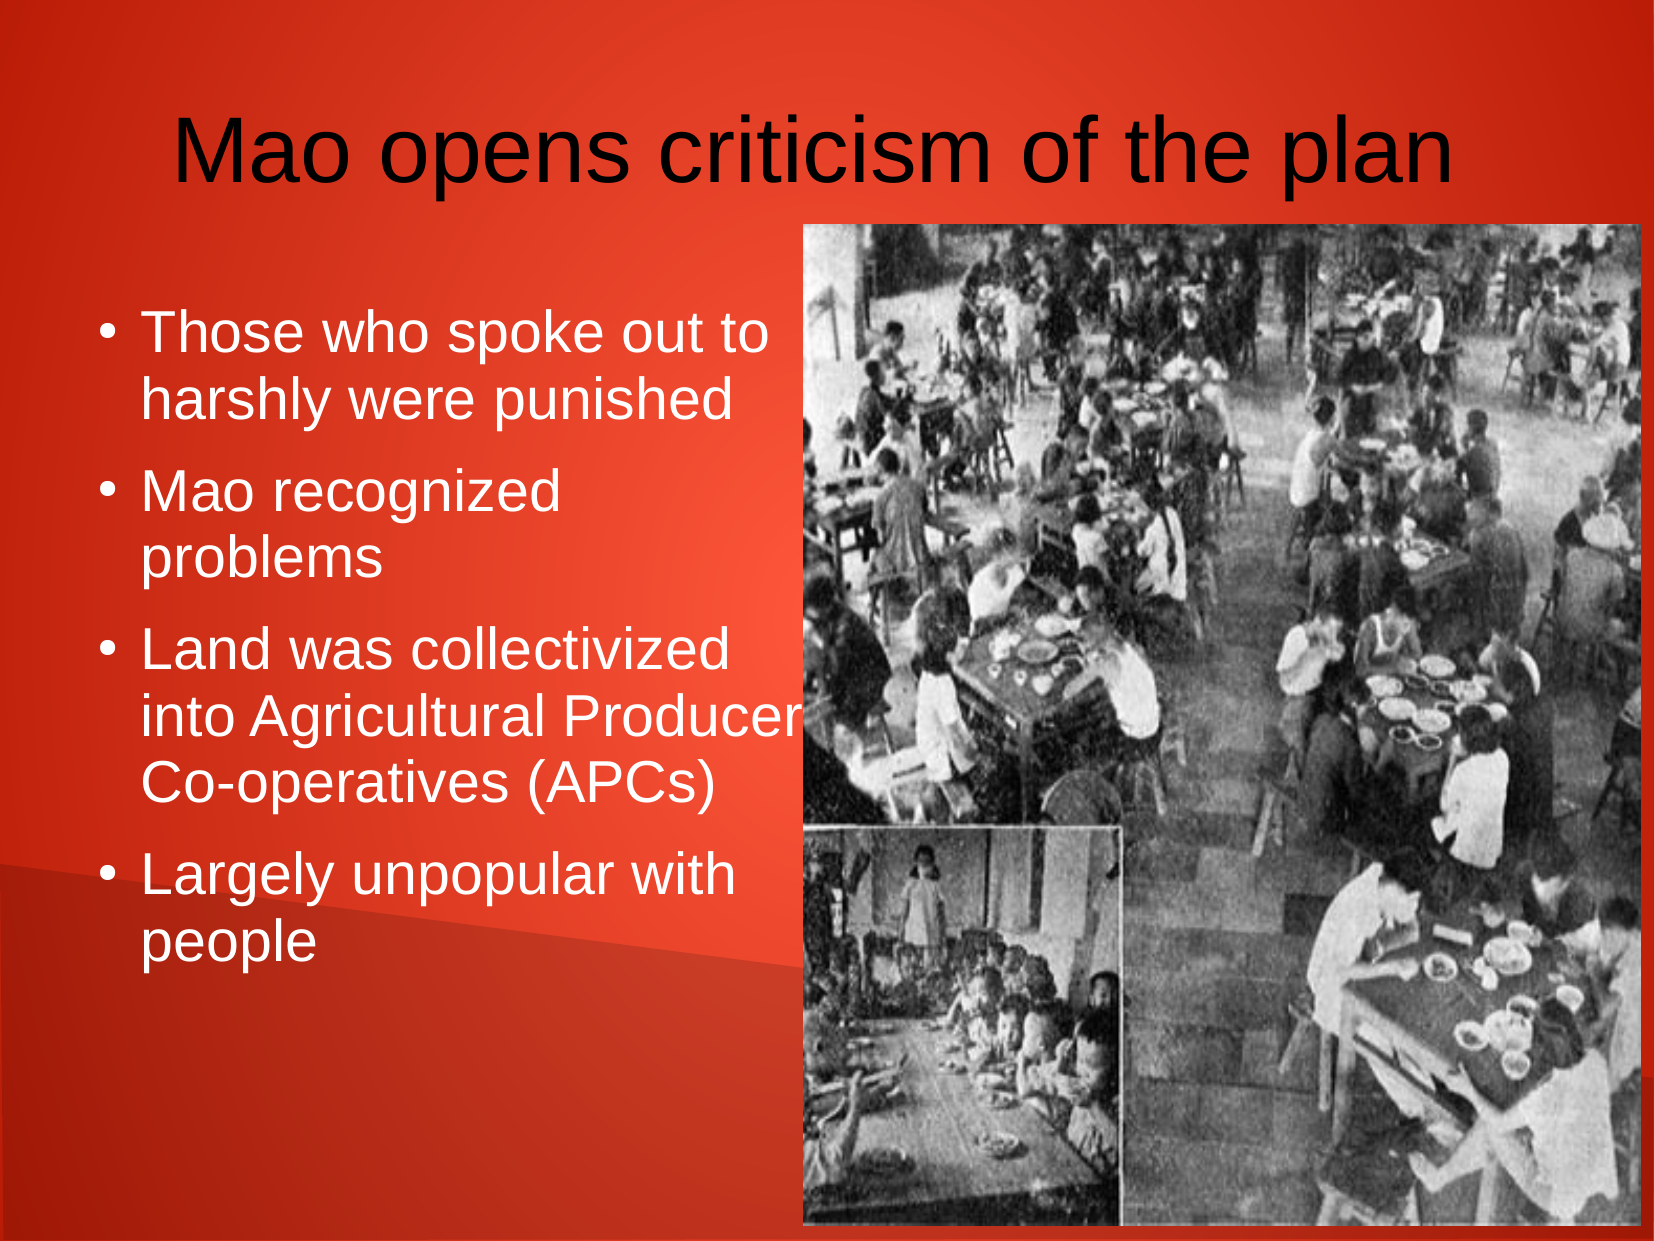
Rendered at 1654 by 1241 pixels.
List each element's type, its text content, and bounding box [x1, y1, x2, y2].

picture [803, 224, 1641, 1226]
list Those who spoke out to harshly were punished Mao recognized problems Land was collectivized into Agricultural Producer Co-operatives (APCs) Largely unpopular with people [82, 299, 803, 1019]
title Mao opens criticism of the plan [82, 47, 1571, 252]
